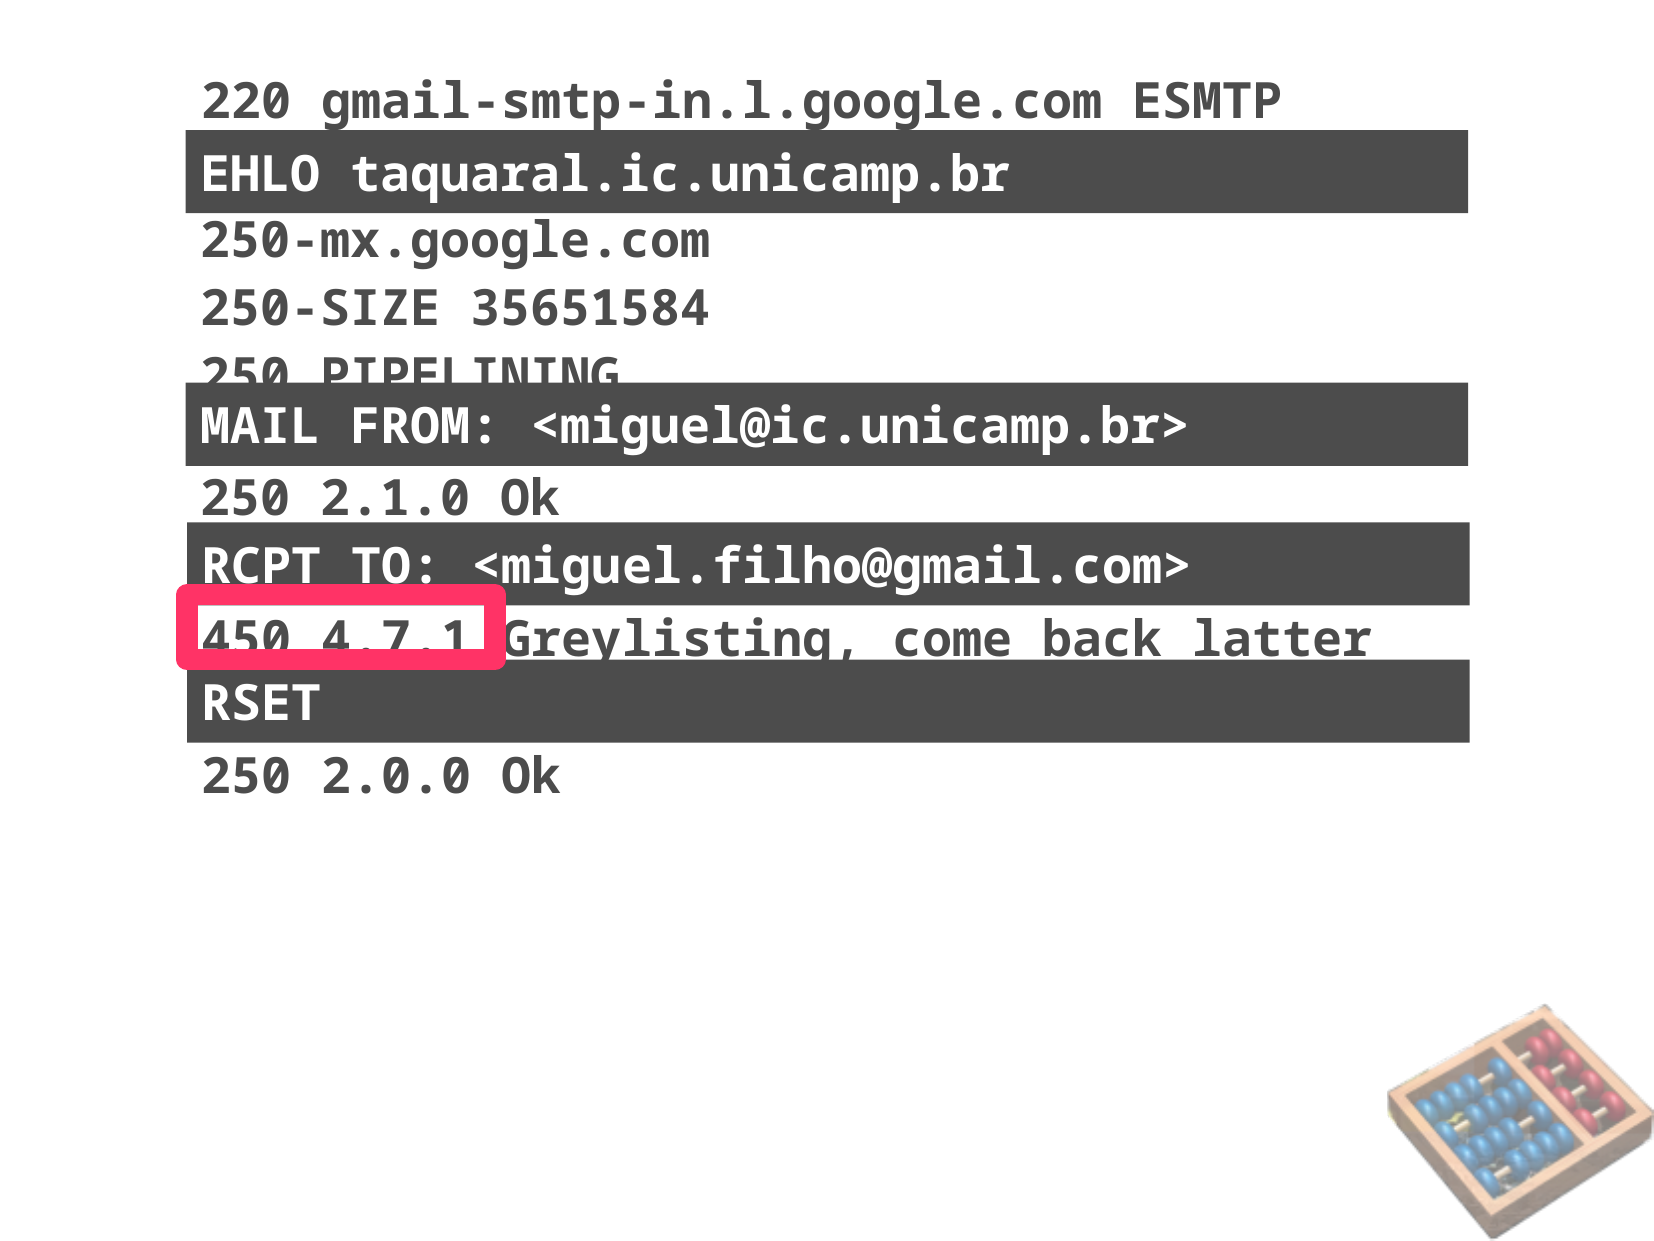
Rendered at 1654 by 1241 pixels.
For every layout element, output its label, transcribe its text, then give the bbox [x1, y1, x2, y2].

text_box EHLO taquaral.ic.unicamp.br [185, 130, 1469, 205]
text_box 250-mx.google.com 250-SIZE 35651584 250 PIPELINING [185, 214, 1469, 382]
text_box RSET [187, 659, 1470, 732]
text_box MAIL FROM: <miguel@ic.unicamp.br> [185, 382, 1469, 454]
text_box 450 4.7.1 Greylisting, come back latter [506, 595, 1470, 659]
text_box 250 2.1.0 Ok [185, 454, 1469, 529]
text_box 250 2.0.0 Ok [187, 732, 1470, 807]
text_box 450 4.7.1 Greylisting, come back latter [198, 605, 484, 649]
text_box 220 gmail-smtp-in.l.google.com ESMTP [187, 57, 1470, 132]
text_box RCPT TO: <miguel.filho@gmail.com> [187, 522, 1470, 595]
